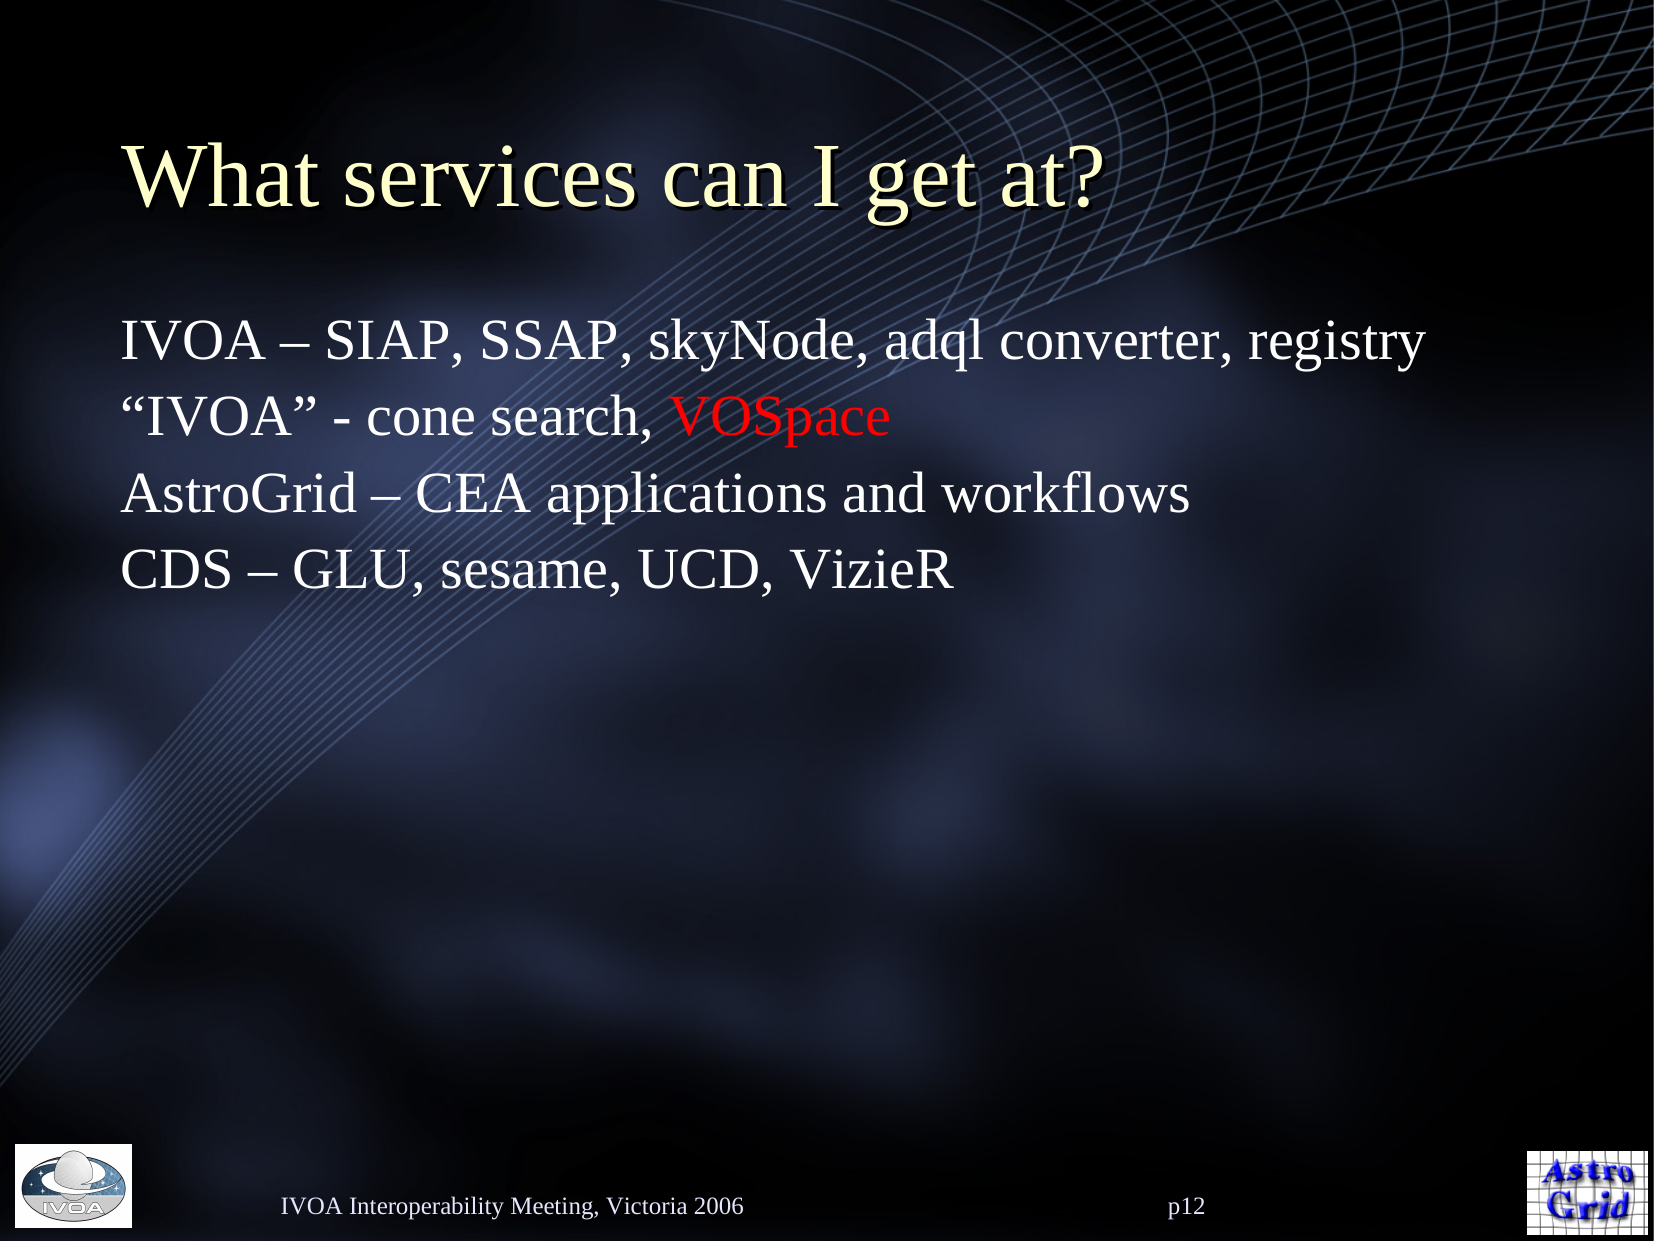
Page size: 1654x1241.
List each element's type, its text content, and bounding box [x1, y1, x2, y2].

list IVOA – SIAP, SSAP, skyNode, adql converter, registry “IVOA” - cone search, VOSpace AstroGrid – CEA applications and workflows CDS – GLU, sesame, UCD, VizieR [103, 309, 1515, 995]
title What services can I get at? [121, 71, 1534, 279]
picture [0, 0, 1654, 1241]
